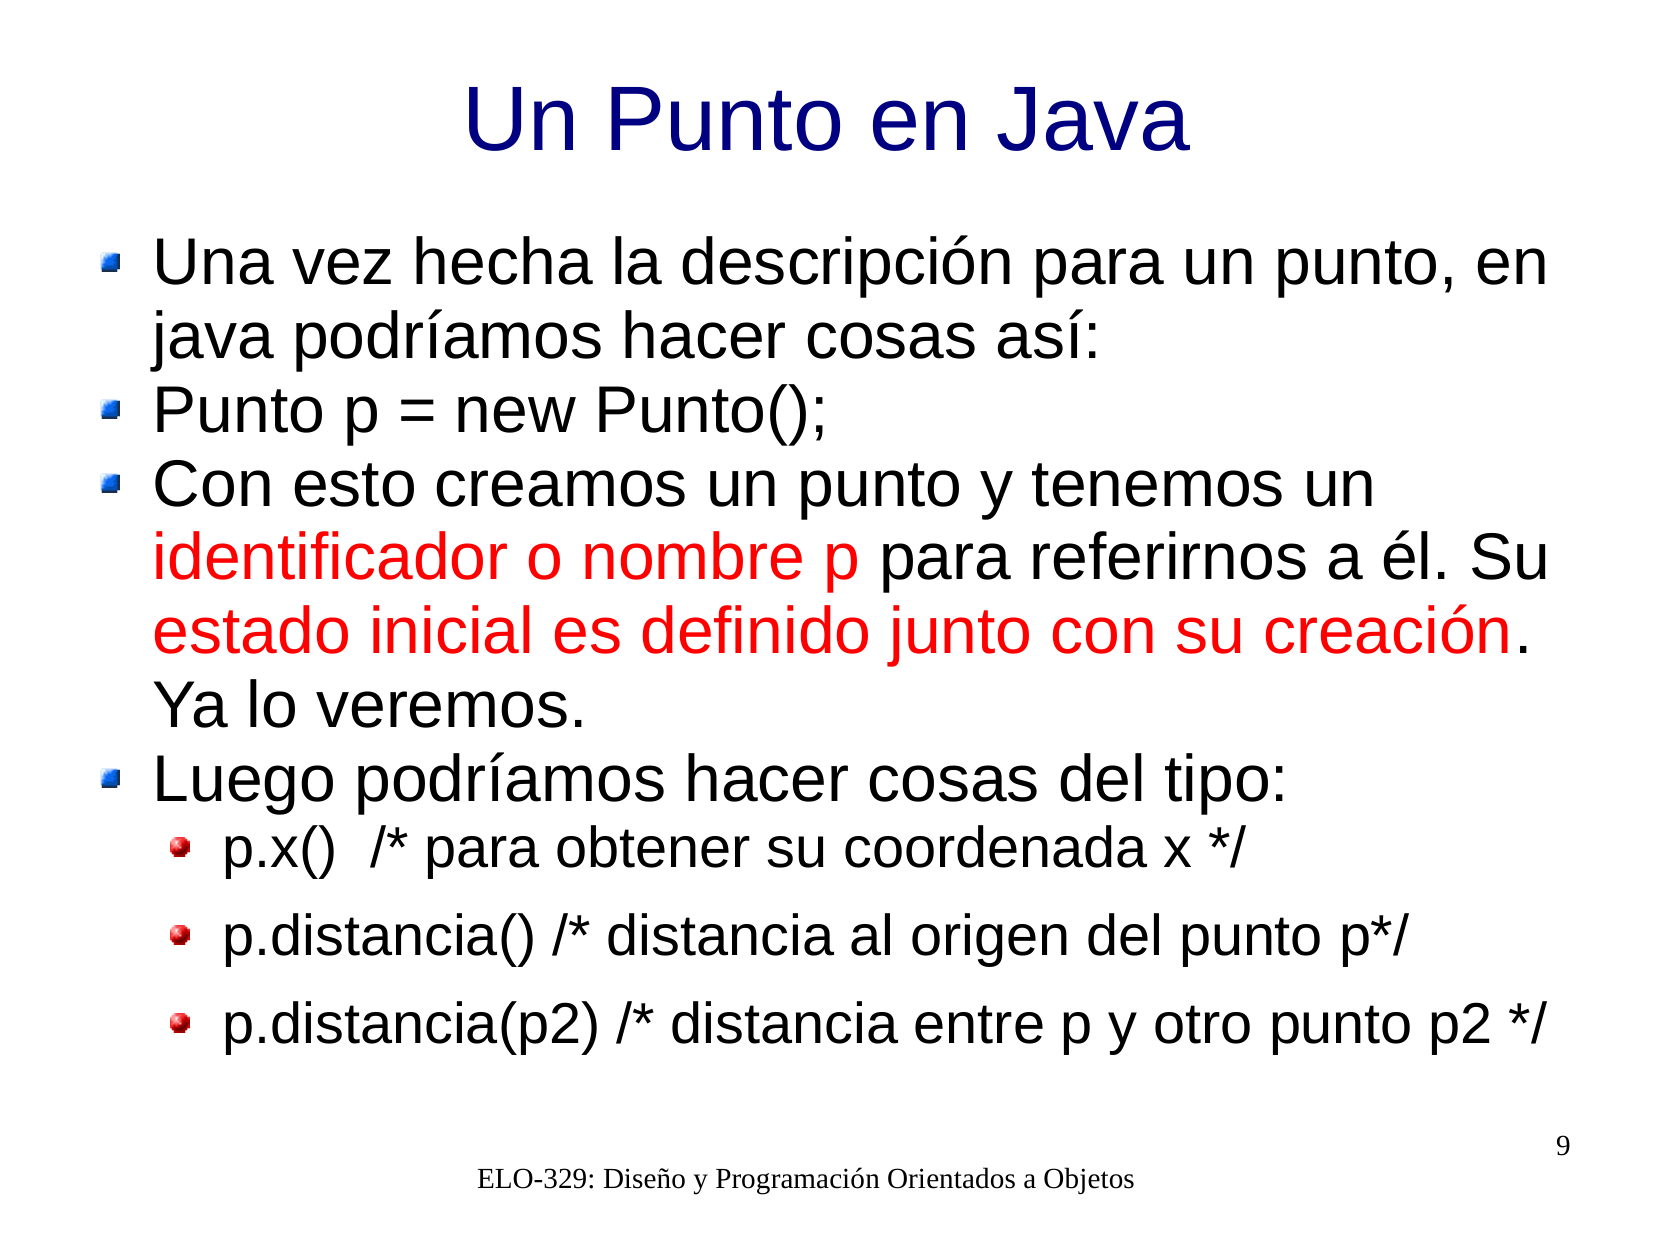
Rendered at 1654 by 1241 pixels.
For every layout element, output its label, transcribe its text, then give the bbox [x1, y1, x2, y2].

list Una vez hecha la descripción para un punto, en java podríamos hacer cosas así: Punto p = new Punto(); Con esto creamos un punto y tenemos un identificador o nombre p para referirnos a él. Su estado inicial es definido junto con su creación. Ya lo veremos. Luego podríamos hacer cosas del tipo: p.x() /* para obtener su coordenada x */ p.distancia() /* distancia al origen del punto p*/ p.distancia(p2) /* distancia entre p y otro punto p2 */ [82, 225, 1571, 1126]
title Un Punto en Java [82, 49, 1571, 188]
